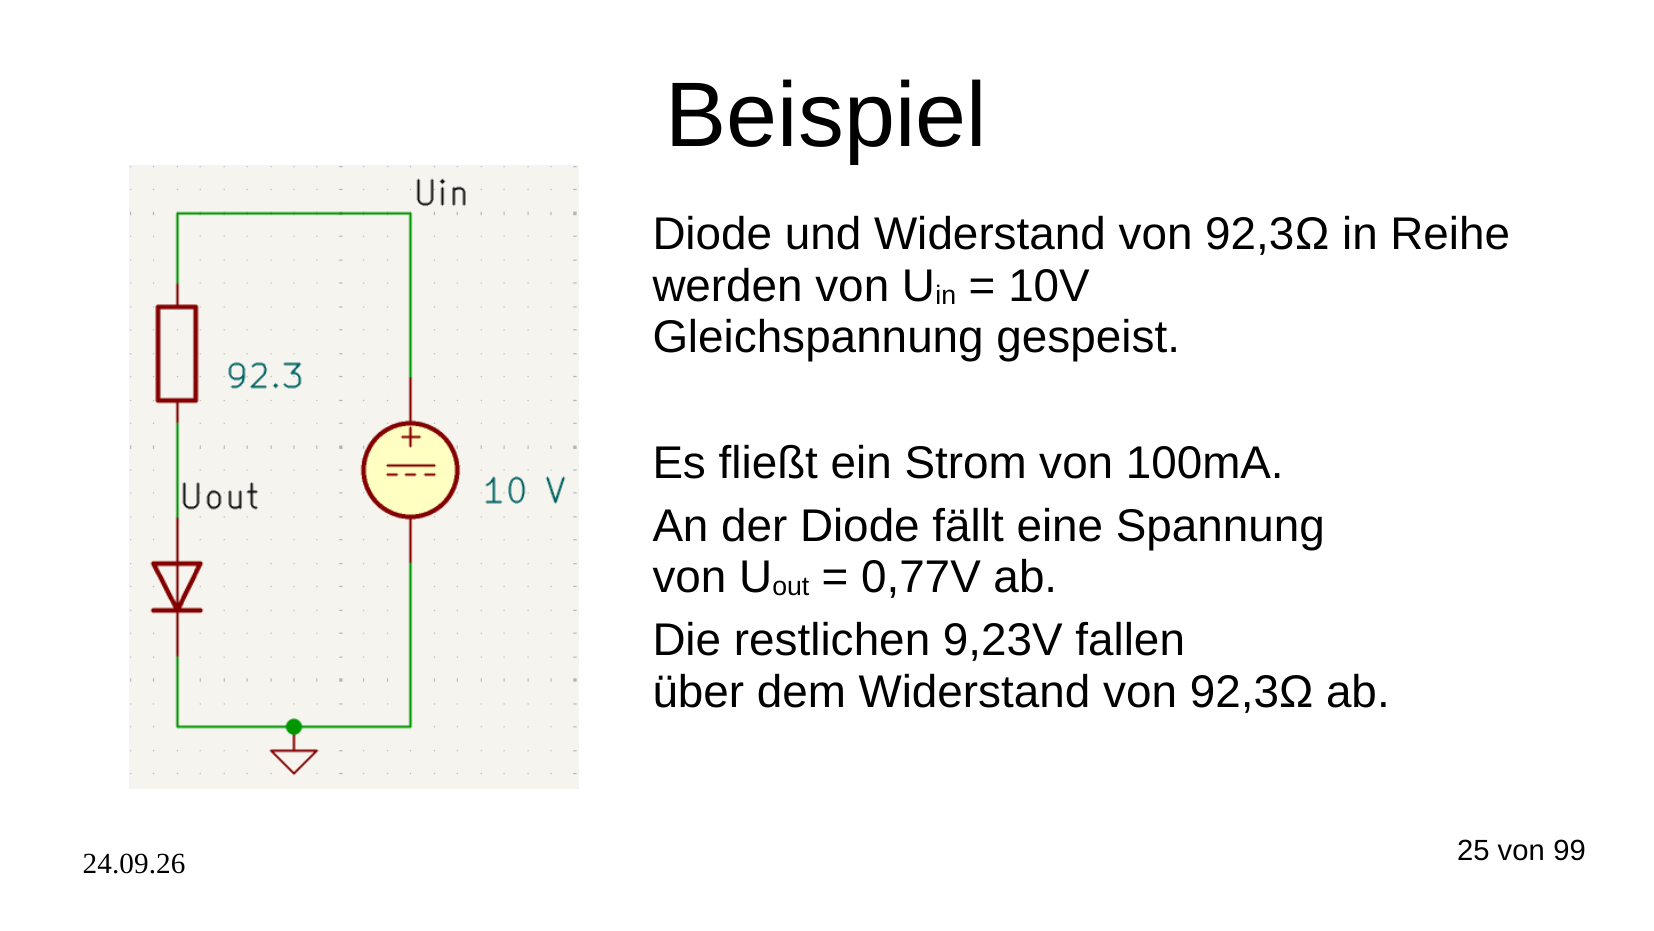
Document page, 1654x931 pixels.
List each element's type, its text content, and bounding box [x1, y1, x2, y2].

title Beispiel [82, 37, 1571, 193]
text_box Diode und Widerstand von 92,3Ω in Reihe werden von Uin = 10V Gleichspannung gespeist. Es fließt ein Strom von 100mA. An der Diode fällt eine Spannung von Uout = 0,77V ab. Die restlichen 9,23V fallen über dem Widerstand von 92,3Ω ab. [637, 200, 1603, 745]
picture [129, 165, 579, 789]
